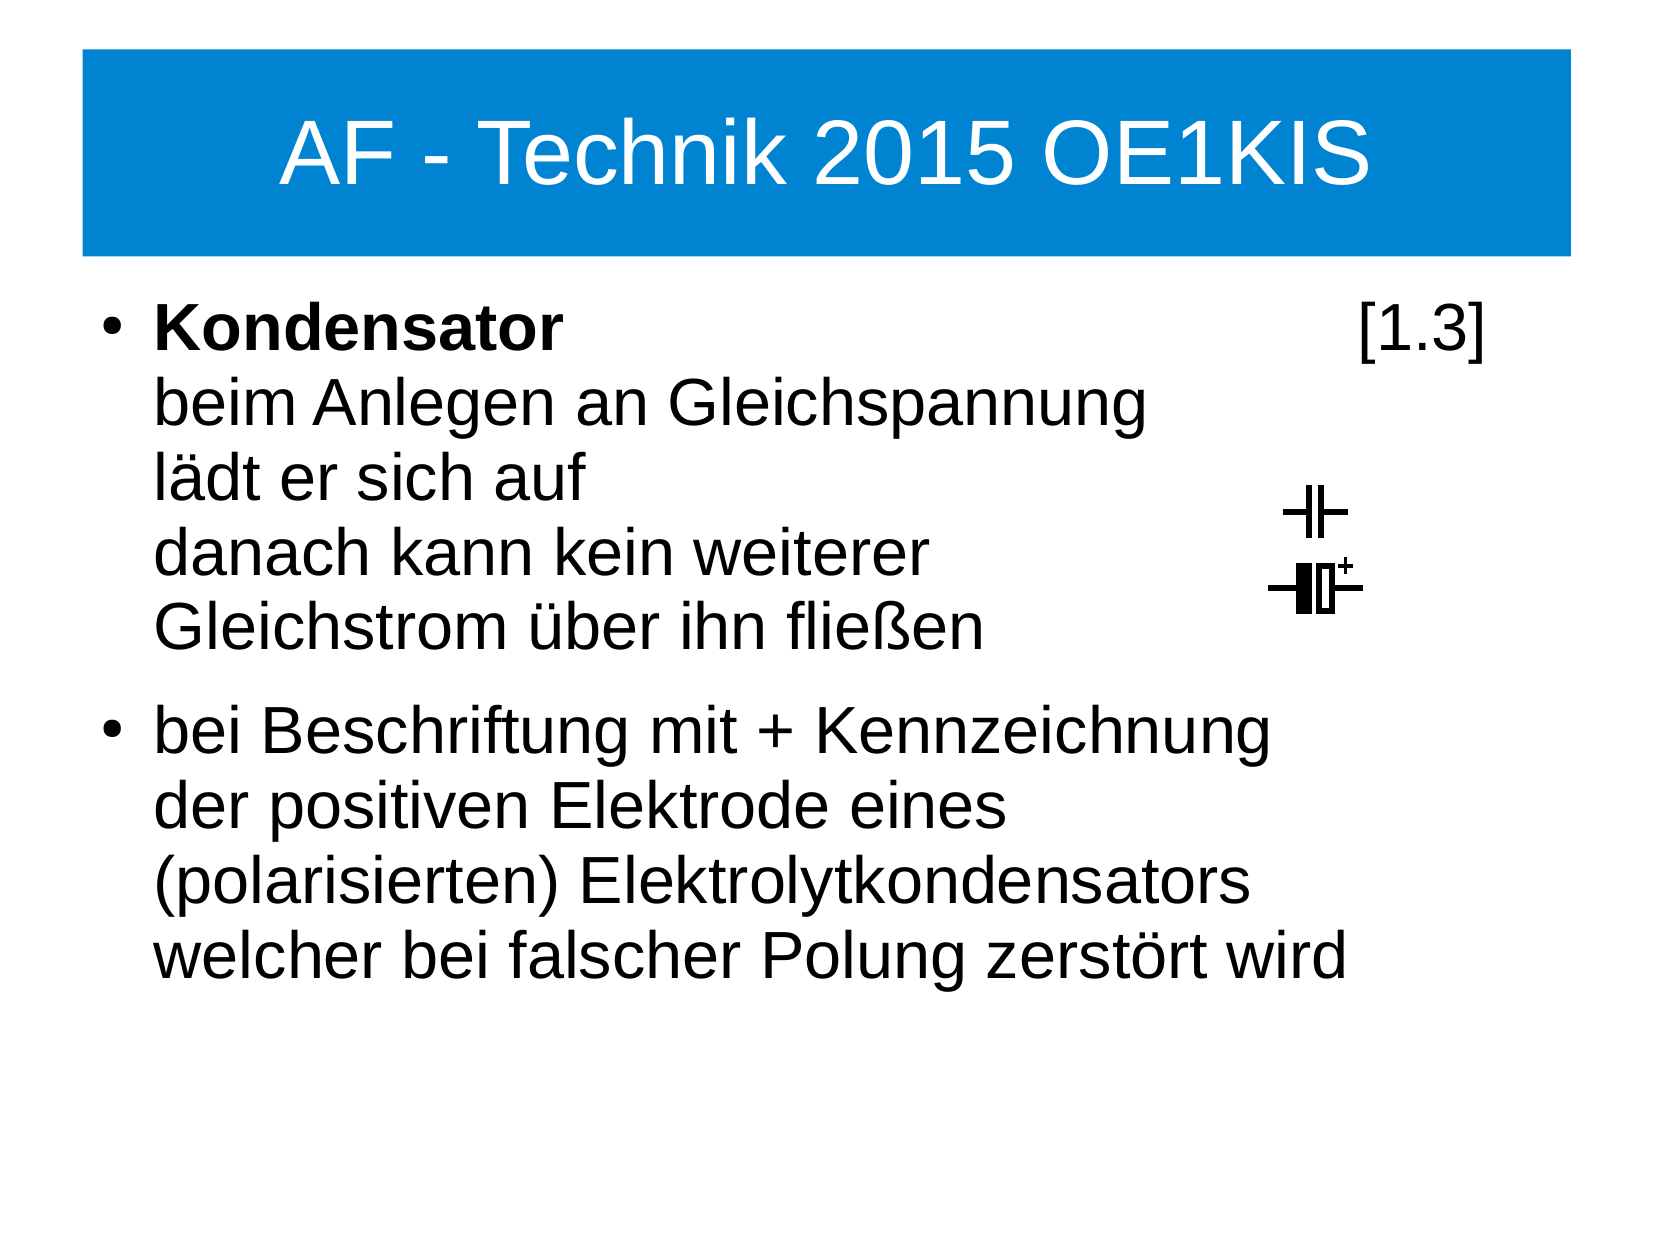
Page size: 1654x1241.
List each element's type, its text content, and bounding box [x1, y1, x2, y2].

title AF - Technik 2015 OE1KIS [82, 49, 1571, 257]
picture [1090, 367, 1654, 807]
list Kondensator [1.3] beim Anlegen an Gleichspannung lädt er sich auf danach kann kein weiterer Gleichstrom über ihn fließen bei Beschriftung mit + Kennzeichnung der positiven Elektrode eines (polarisierten) Elektrolytkondensators welcher bei falscher Polung zerstört wird [82, 290, 1571, 1010]
